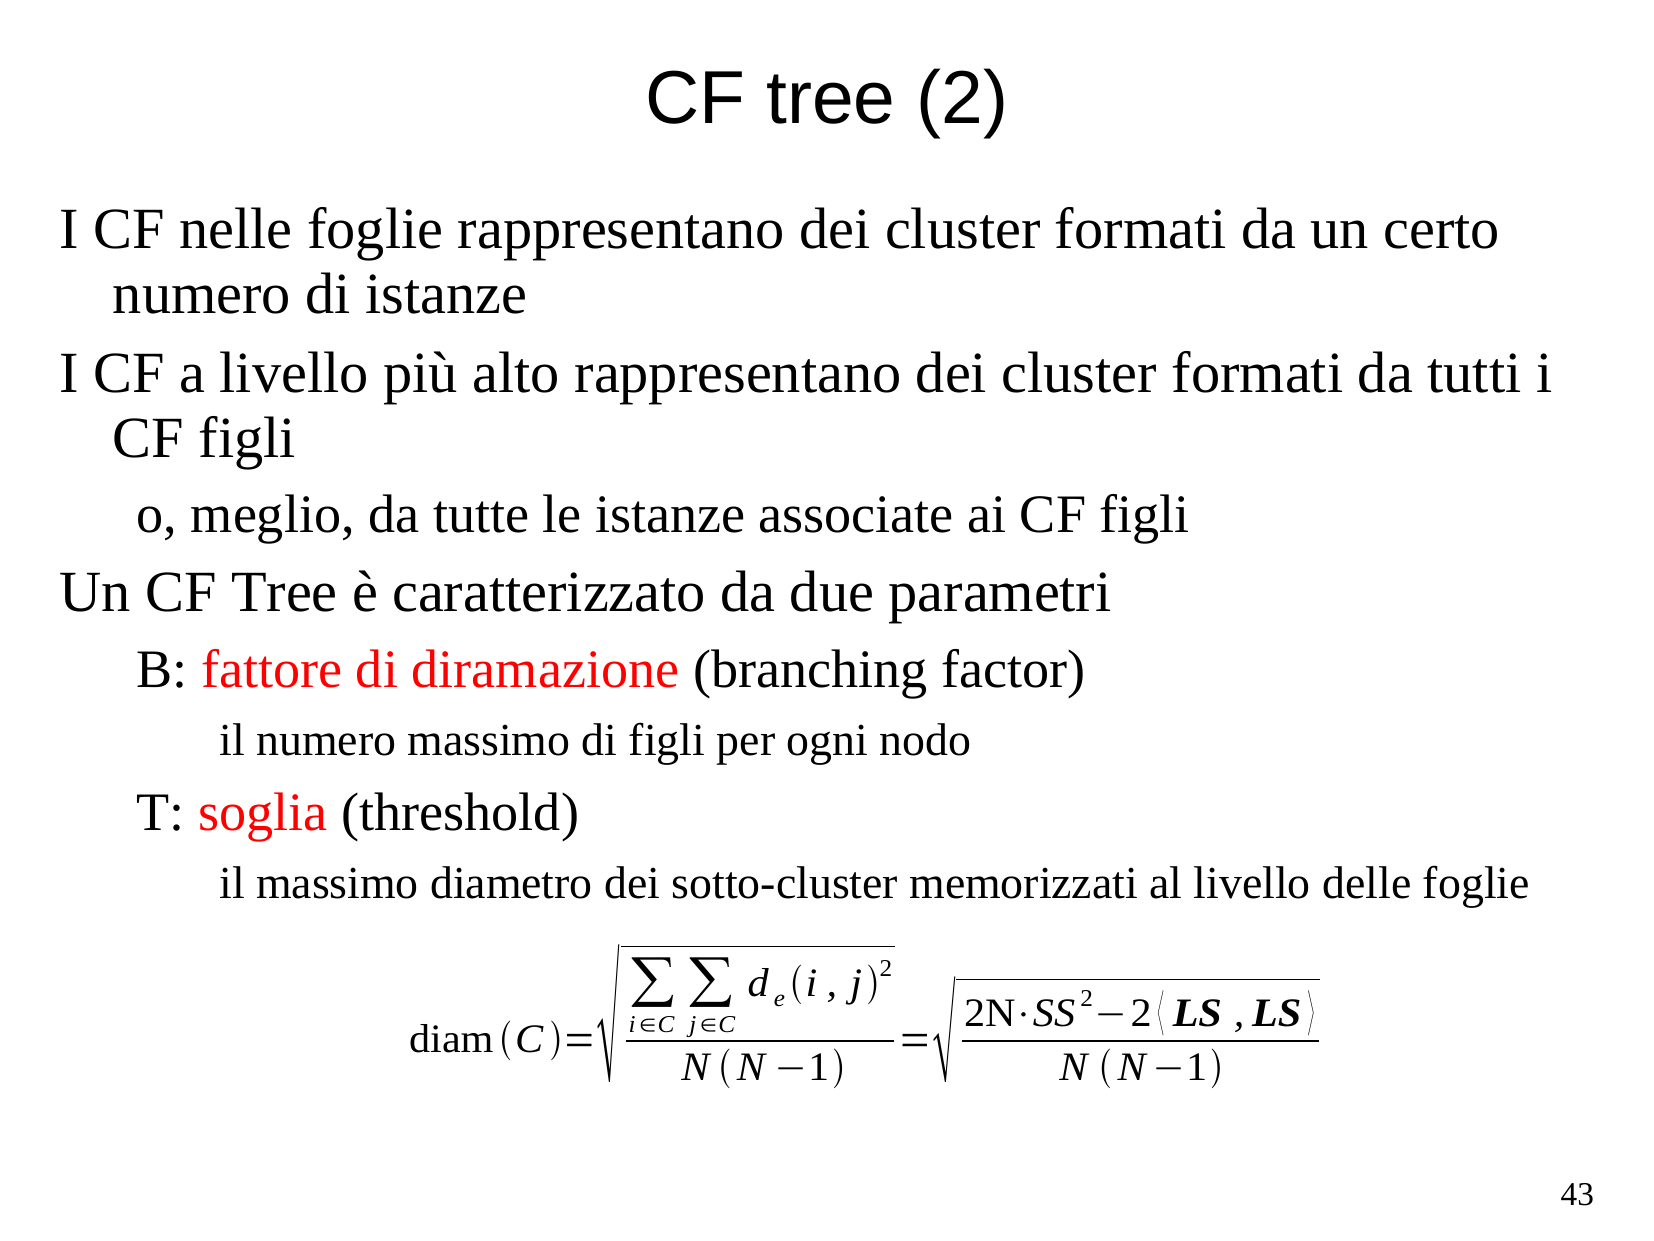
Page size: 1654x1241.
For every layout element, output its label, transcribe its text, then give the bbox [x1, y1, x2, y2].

list I CF nelle foglie rappresentano dei cluster formati da un certo numero di istanze I CF a livello più alto rappresentano dei cluster formati da tutti i CF figli o, meglio, da tutte le istanze associate ai CF figli Un CF Tree è caratterizzato da due parametri B: fattore di diramazione (branching factor) il numero massimo di figli per ogni nodo T: soglia (threshold) il massimo diametro dei sotto-cluster memorizzati al livello delle foglie [42, 196, 1612, 1187]
title CF tree (2) [37, 30, 1617, 166]
chart [398, 943, 1331, 1090]
